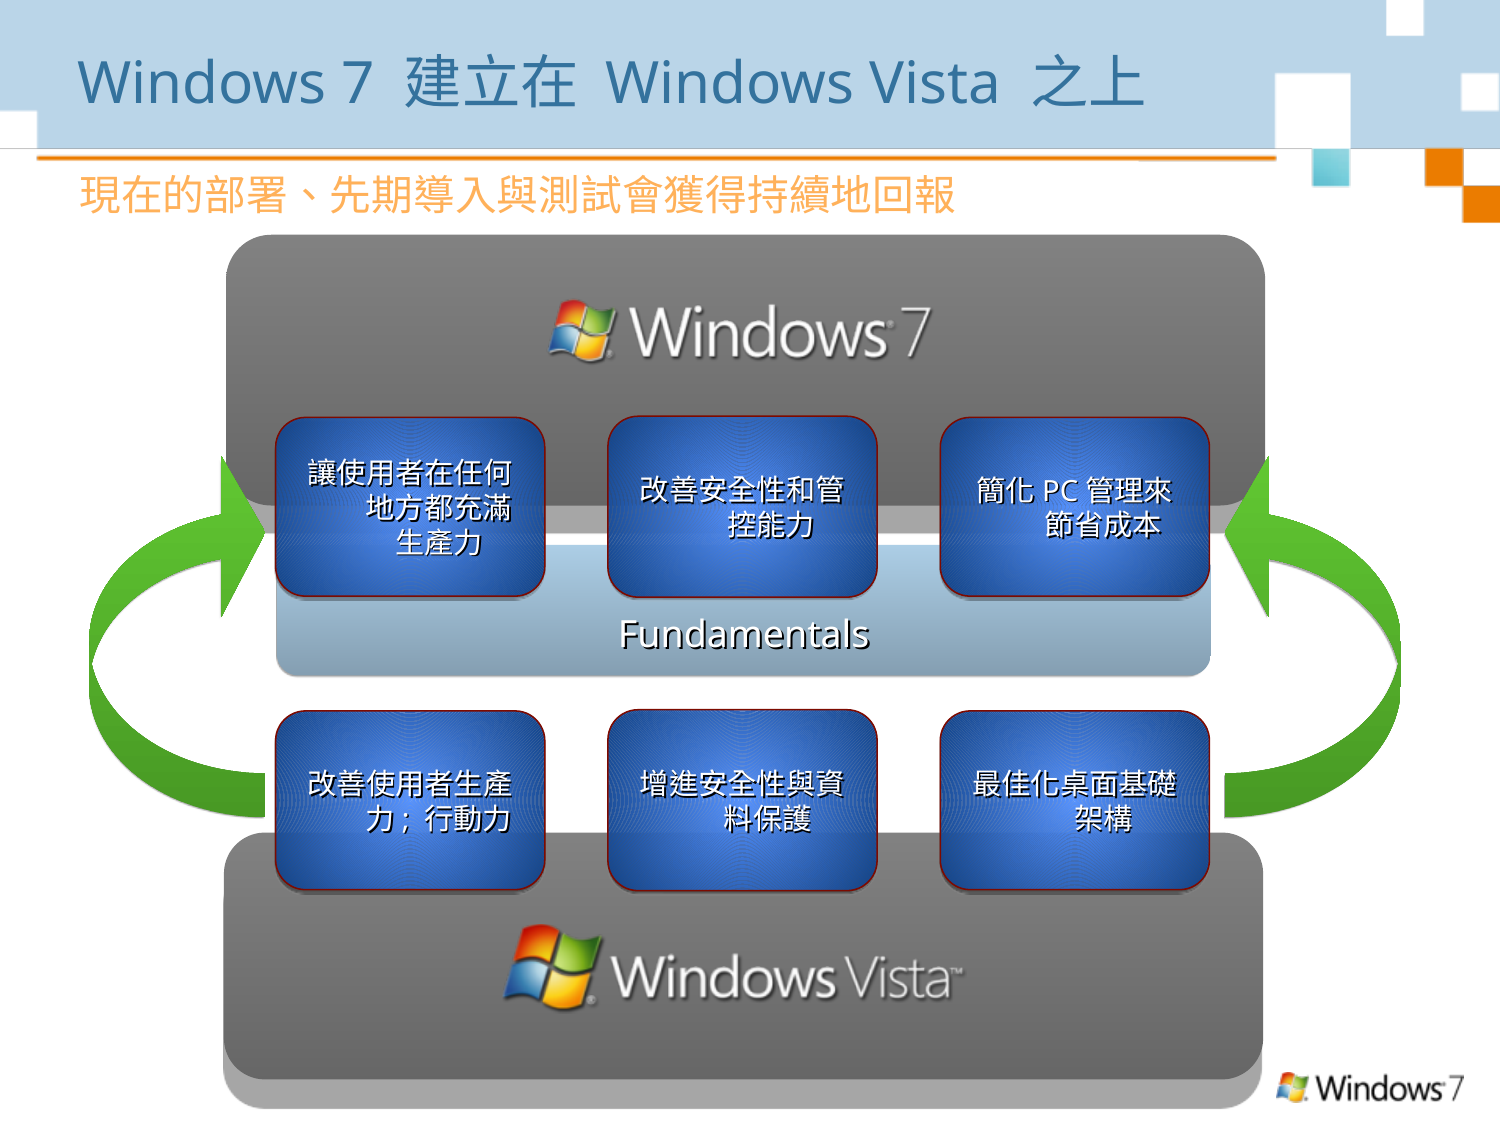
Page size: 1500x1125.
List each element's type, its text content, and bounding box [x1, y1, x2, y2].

text_box [223, 832, 1264, 1080]
text_box 簡化PC管理來節省成本 [940, 417, 1210, 597]
picture [502, 924, 967, 1014]
text_box 改善安全性和管控能力 [607, 416, 878, 598]
title Windows 7 建立在 Windows Vista 之上 [62, 37, 1438, 143]
text_box 讓使用者在任何地方都充滿生產力 [275, 417, 545, 597]
text_box Fundamentals [276, 544, 1211, 676]
text_box 改善使用者生產力; 行動力 [275, 710, 545, 890]
text_box [89, 234, 1401, 818]
text_box 增進安全性與資料保護 [607, 709, 878, 891]
text_box 現在的部署、先期導入與測試會獲得持續地回報 [64, 160, 1479, 227]
text_box 最佳化桌面基礎架構 [940, 710, 1210, 890]
picture [508, 294, 971, 368]
